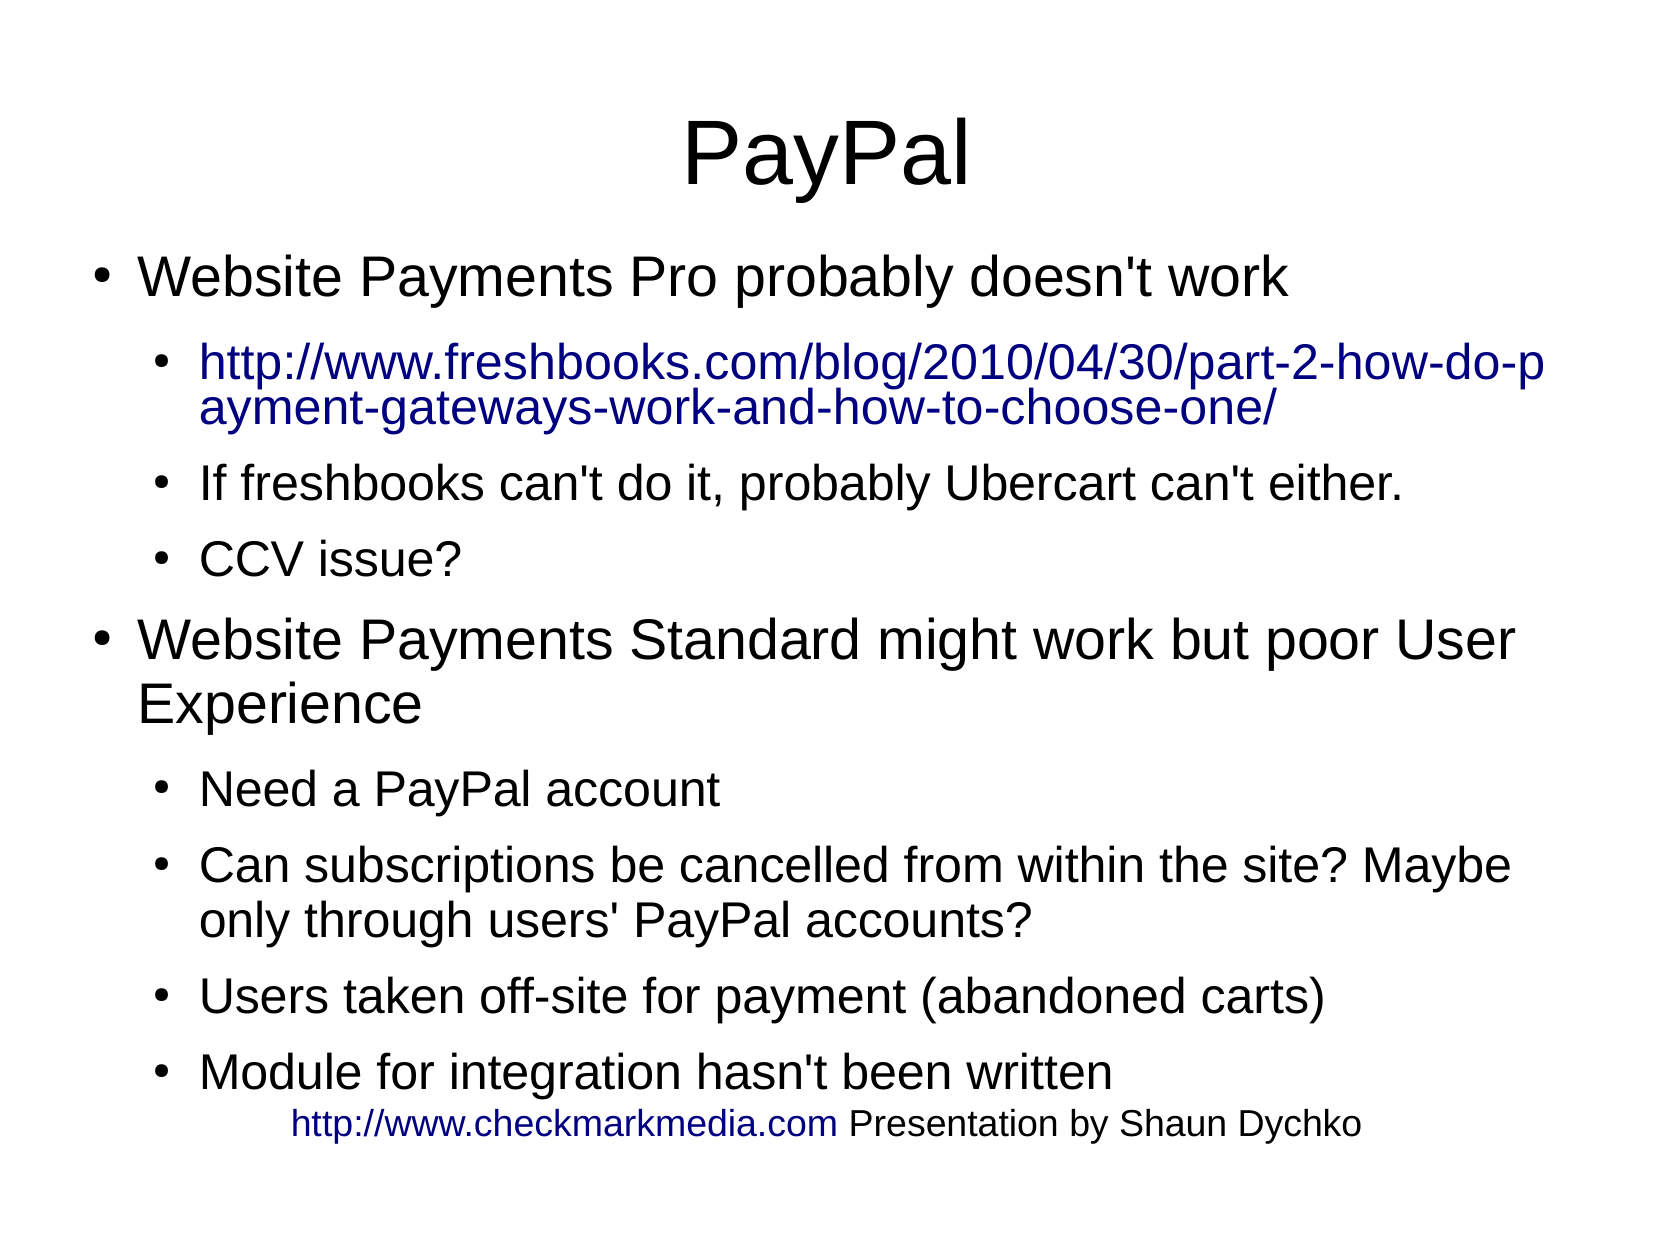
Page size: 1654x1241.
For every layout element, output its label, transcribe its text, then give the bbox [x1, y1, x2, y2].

title PayPal [82, 56, 1571, 250]
list Website Payments Pro probably doesn't work http://www.freshbooks.com/blog/2010/04/30/part-2-how-do-payment-gateways-work-and-how-to-choose-one/ If freshbooks can't do it, probably Ubercart can't either. CCV issue? Website Payments Standard might work but poor User Experience Need a PayPal account Can subscriptions be cancelled from within the site? Maybe only through users' PayPal accounts? Users taken off-site for payment (abandoned carts) Module for integration hasn't been written [76, 244, 1565, 1063]
text_box http://www.checkmarkmedia.com Presentation by Shaun Dychko [88, 1094, 1565, 1152]
